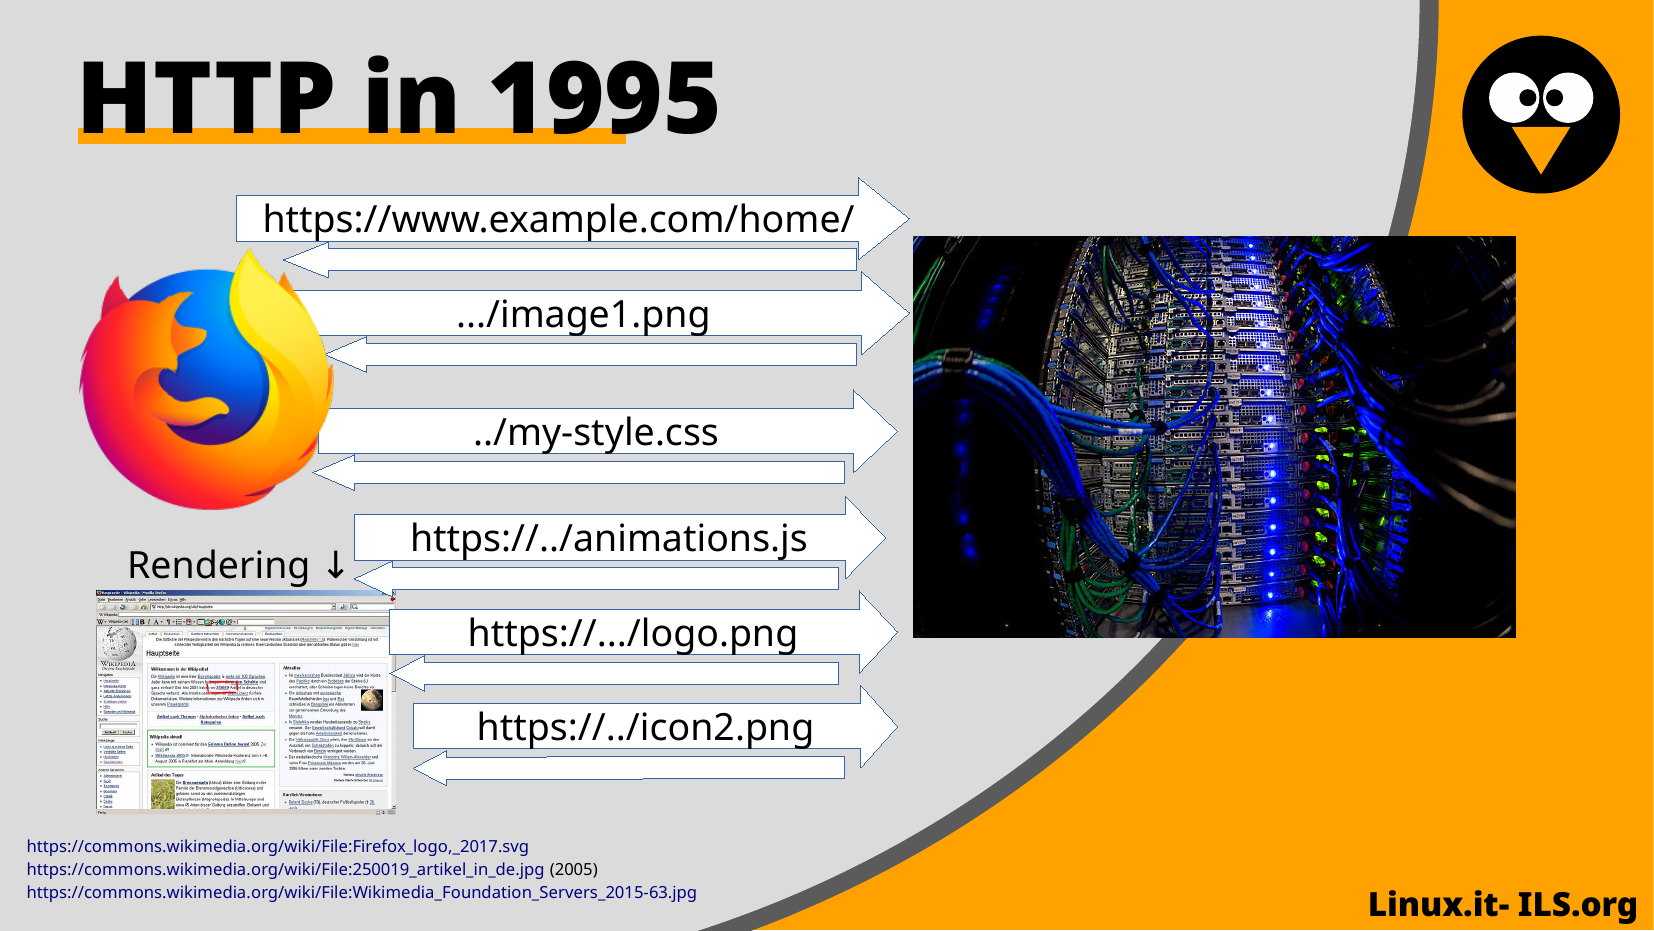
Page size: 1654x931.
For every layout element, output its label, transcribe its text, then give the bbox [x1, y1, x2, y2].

text_box [413, 750, 845, 786]
text_box [389, 655, 839, 692]
text_box [343, 336, 857, 373]
text_box ../my-style.css [343, 389, 898, 473]
text_box https://.../logo.png [389, 590, 898, 674]
text_box https://../icon2.png [413, 685, 898, 768]
picture [96, 590, 396, 815]
text_box .../image1.png [343, 271, 910, 355]
title HTTP in 1995 [76, 0, 1430, 209]
text_box Rendering ↓ [112, 531, 414, 635]
text_box [414, 567, 839, 590]
text_box [343, 454, 845, 491]
text_box [315, 242, 329, 247]
text_box Linux.it- ILS.org [1346, 874, 1654, 927]
picture [70, 247, 343, 520]
text_box https://www.example.com/home/ [236, 177, 910, 260]
text_box [343, 248, 857, 271]
text_box https://../animations.js [354, 496, 886, 579]
text_box https://commons.wikimedia.org/wiki/File:Firefox_logo,_2017.svg https://commons.wikimedia.org/wiki/File:250019_artikel_in_de.jpg (2005) https://commons.wikimedia.org/wiki/File:Wikimedia_Foundation_Servers_2015-63.jpg [11, 826, 1524, 905]
picture [913, 236, 1516, 638]
